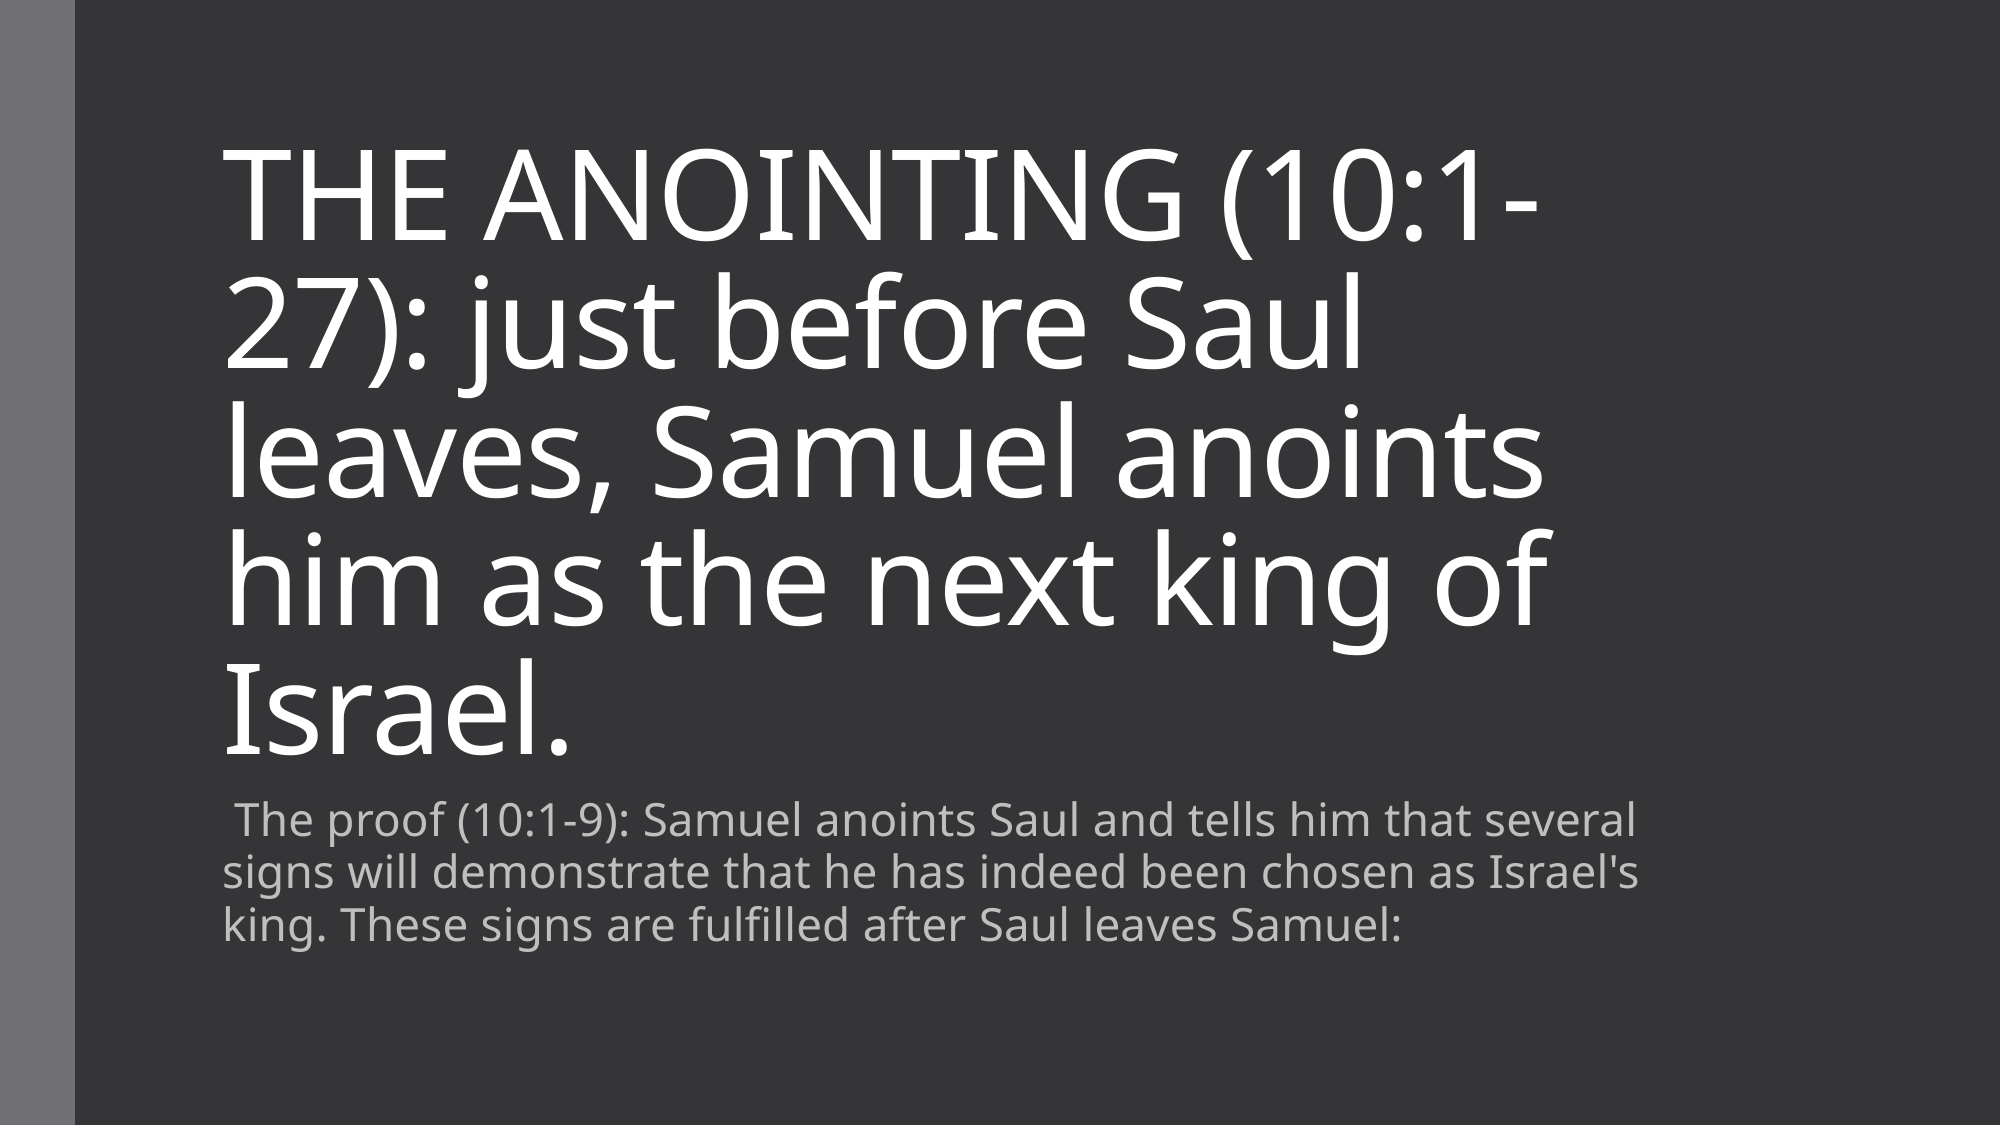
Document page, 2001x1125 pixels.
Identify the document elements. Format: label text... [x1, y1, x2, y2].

subtitle The proof (10:1-9): Samuel anoints Saul and tells him that several signs will demonstrate that he has indeed been chosen as Israel's king. These signs are fulfilled after Saul leaves Samuel: [206, 787, 1752, 1066]
title THE ANOINTING (10:1-27): just before Saul leaves, Samuel anoints him as the next king of Israel. [206, 124, 1752, 787]
